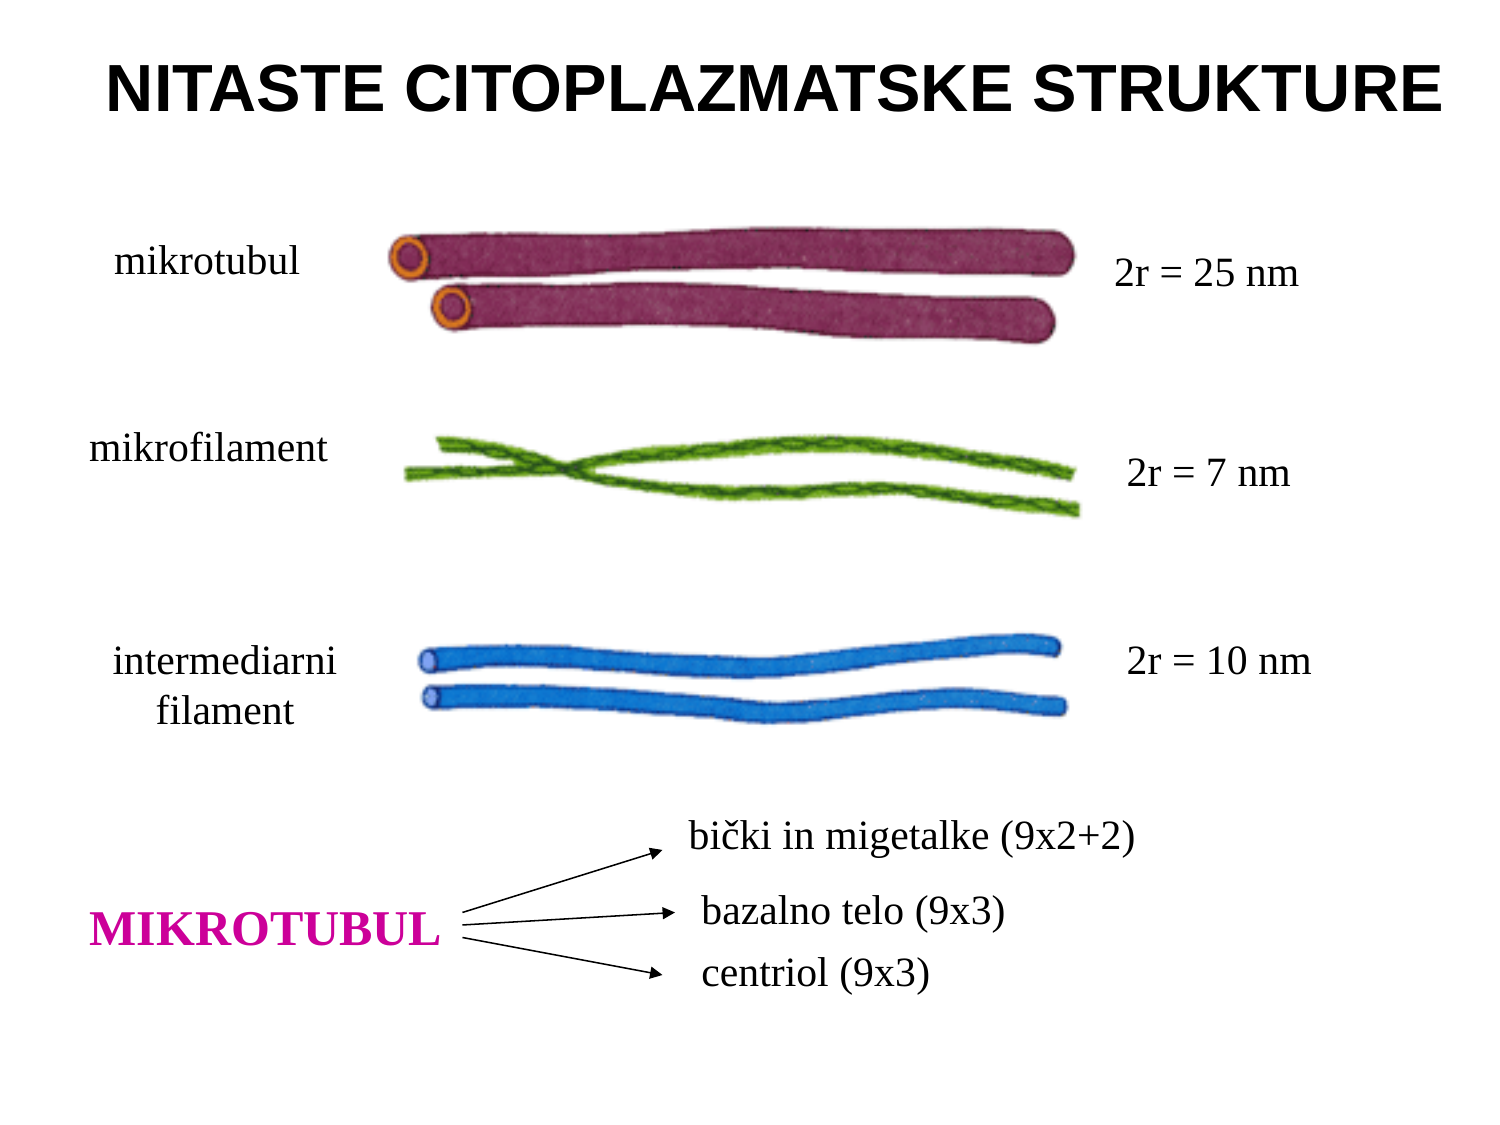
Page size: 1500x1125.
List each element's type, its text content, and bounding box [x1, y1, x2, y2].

text_box centriol (9x3) [686, 937, 946, 1003]
text_box MIKROTUBUL [75, 887, 458, 963]
text_box bički in migetalke (9x2+2) [673, 800, 1151, 866]
text_box mikrotubul [99, 224, 315, 291]
text_box 2r = 25 nm [1099, 237, 1315, 303]
text_box 2r = 7 nm [1111, 437, 1306, 503]
text_box intermediarni filament [87, 624, 363, 741]
subtitle NITASTE CITOPLAZMATSKE STRUKTURE [50, 37, 1500, 325]
text_box 2r = 10 nm [1111, 624, 1327, 691]
picture [187, 174, 1269, 733]
text_box bazalno telo (9x3) [686, 875, 1021, 941]
text_box mikrofilament [74, 412, 343, 478]
